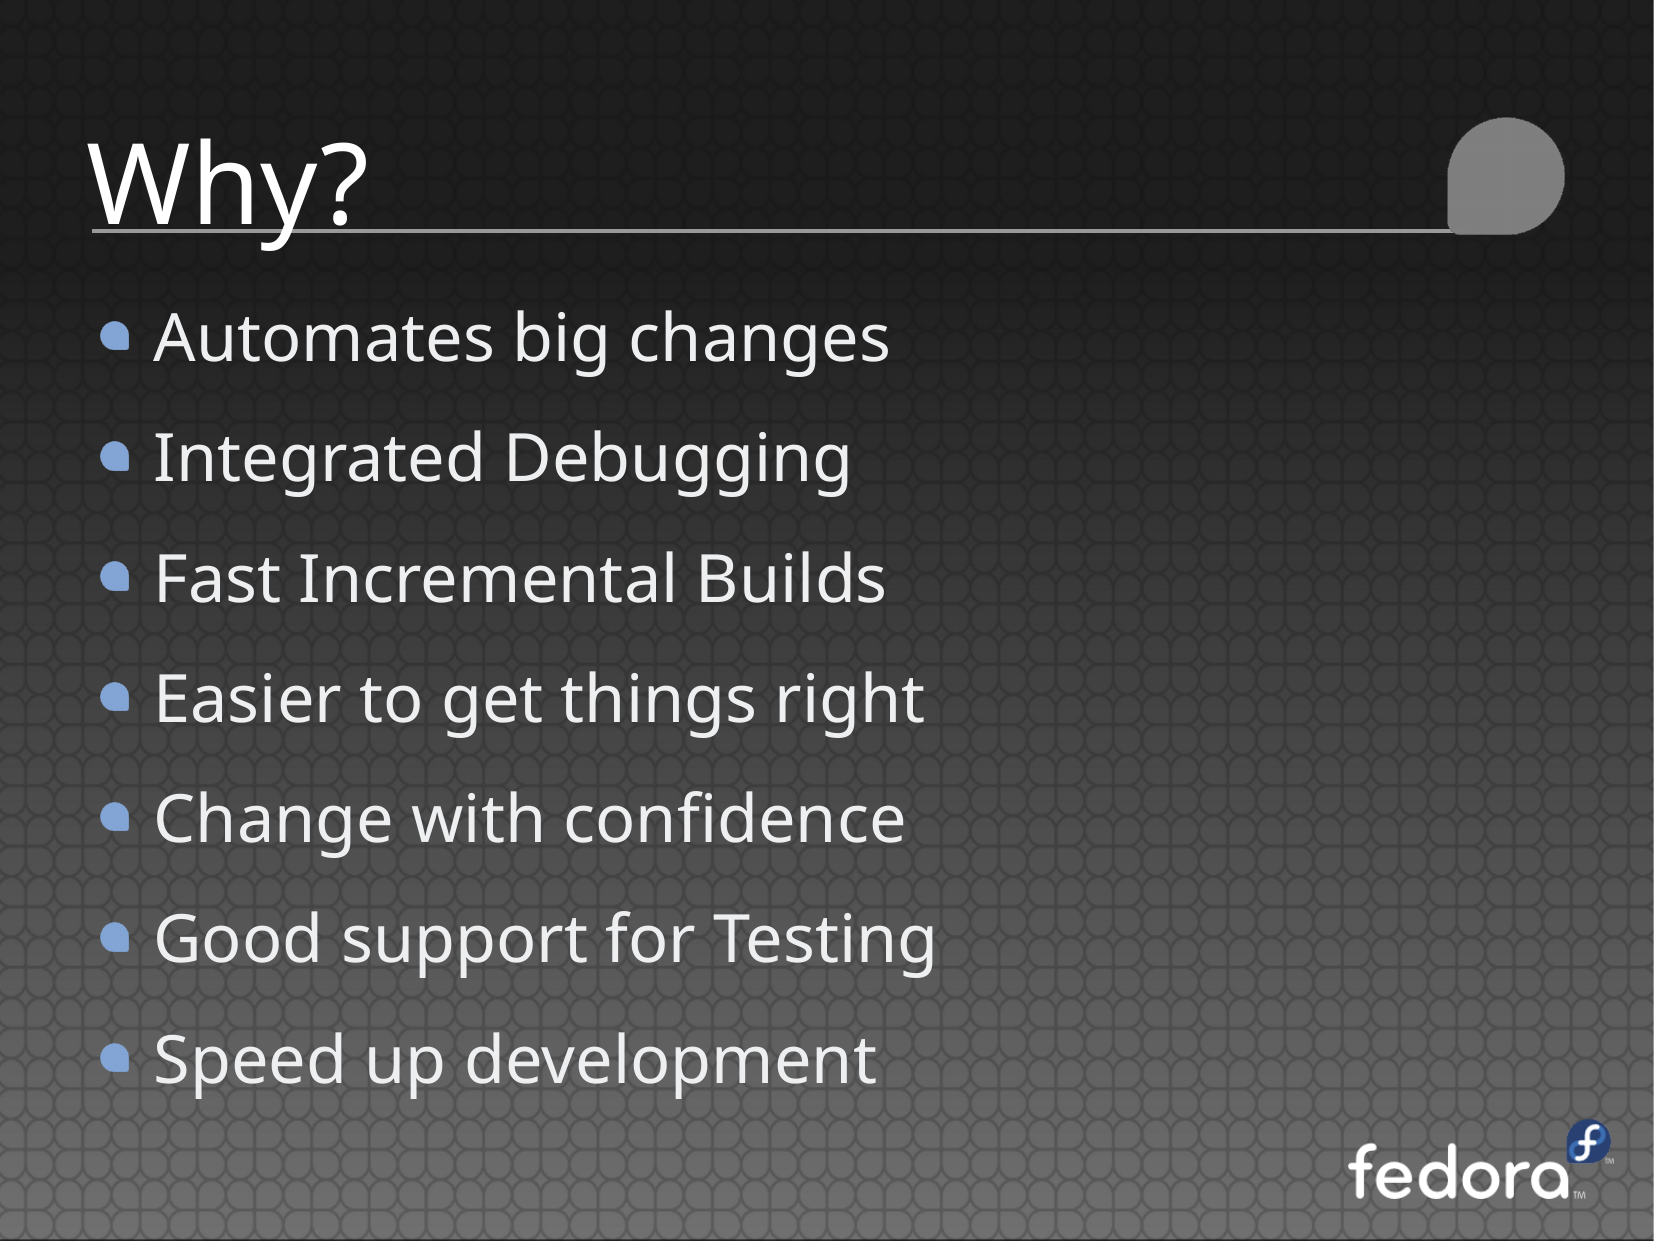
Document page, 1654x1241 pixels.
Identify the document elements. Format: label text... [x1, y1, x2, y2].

title Why? [86, 112, 1576, 249]
picture [0, 0, 1654, 1241]
list Automates big changes Integrated Debugging Fast Incremental Builds Easier to get things right Change with confidence Good support for Testing Speed up development [82, 290, 1571, 1109]
